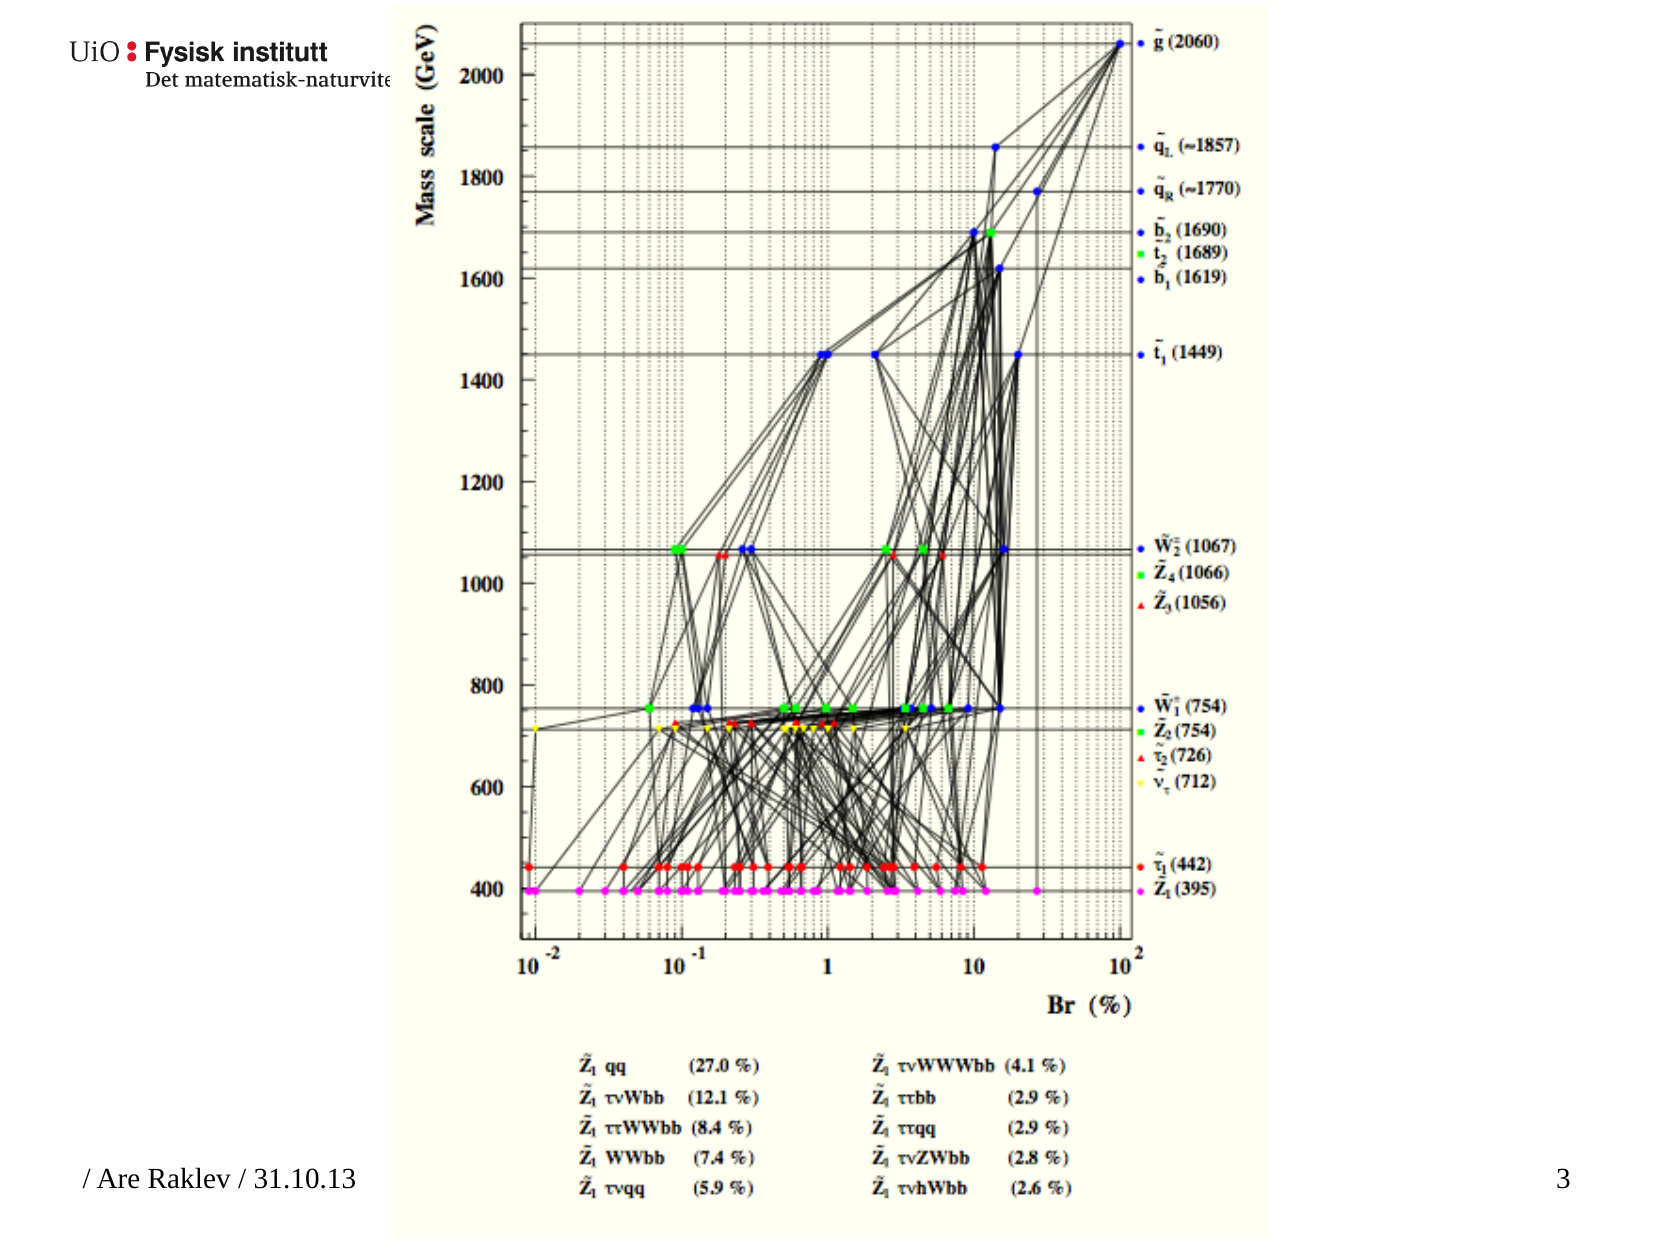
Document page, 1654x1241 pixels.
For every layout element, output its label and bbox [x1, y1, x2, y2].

picture [68, 5, 1269, 1238]
